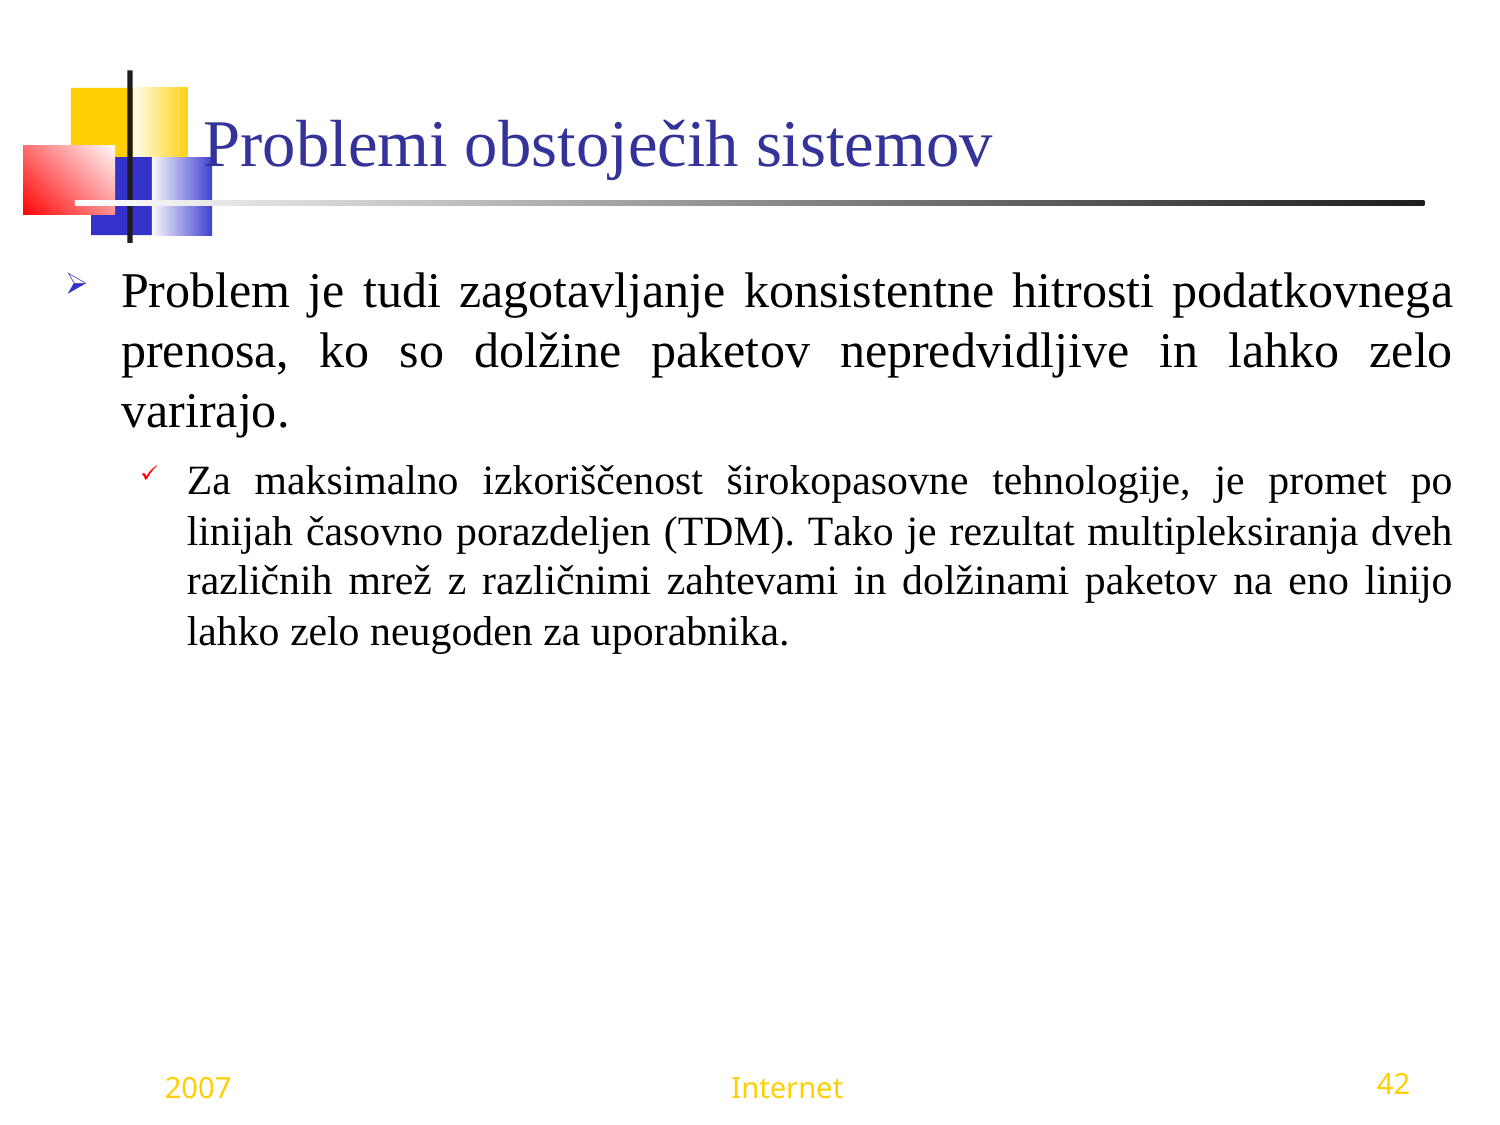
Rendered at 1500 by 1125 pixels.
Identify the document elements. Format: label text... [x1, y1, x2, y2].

text_box <number> [1112, 1037, 1426, 1113]
text_box Internet [549, 1037, 1026, 1113]
text_box 2007 [150, 1037, 463, 1113]
title Problemi obstoječih sistemov [188, 92, 1468, 188]
list Problem je tudi zagotavljanje konsistentne hitrosti podatkovnega prenosa, ko so dolžine paketov nepredvidljive in lahko zelo varirajo. Za maksimalno izkoriščenost širokopasovne tehnologije, je promet po linijah časovno porazdeljen (TDM). Tako je rezultat multipleksiranja dveh različnih mrež z različnimi zahtevami in dolžinami paketov na eno linijo lahko zelo neugoden za uporabnika. [50, 249, 1469, 1007]
